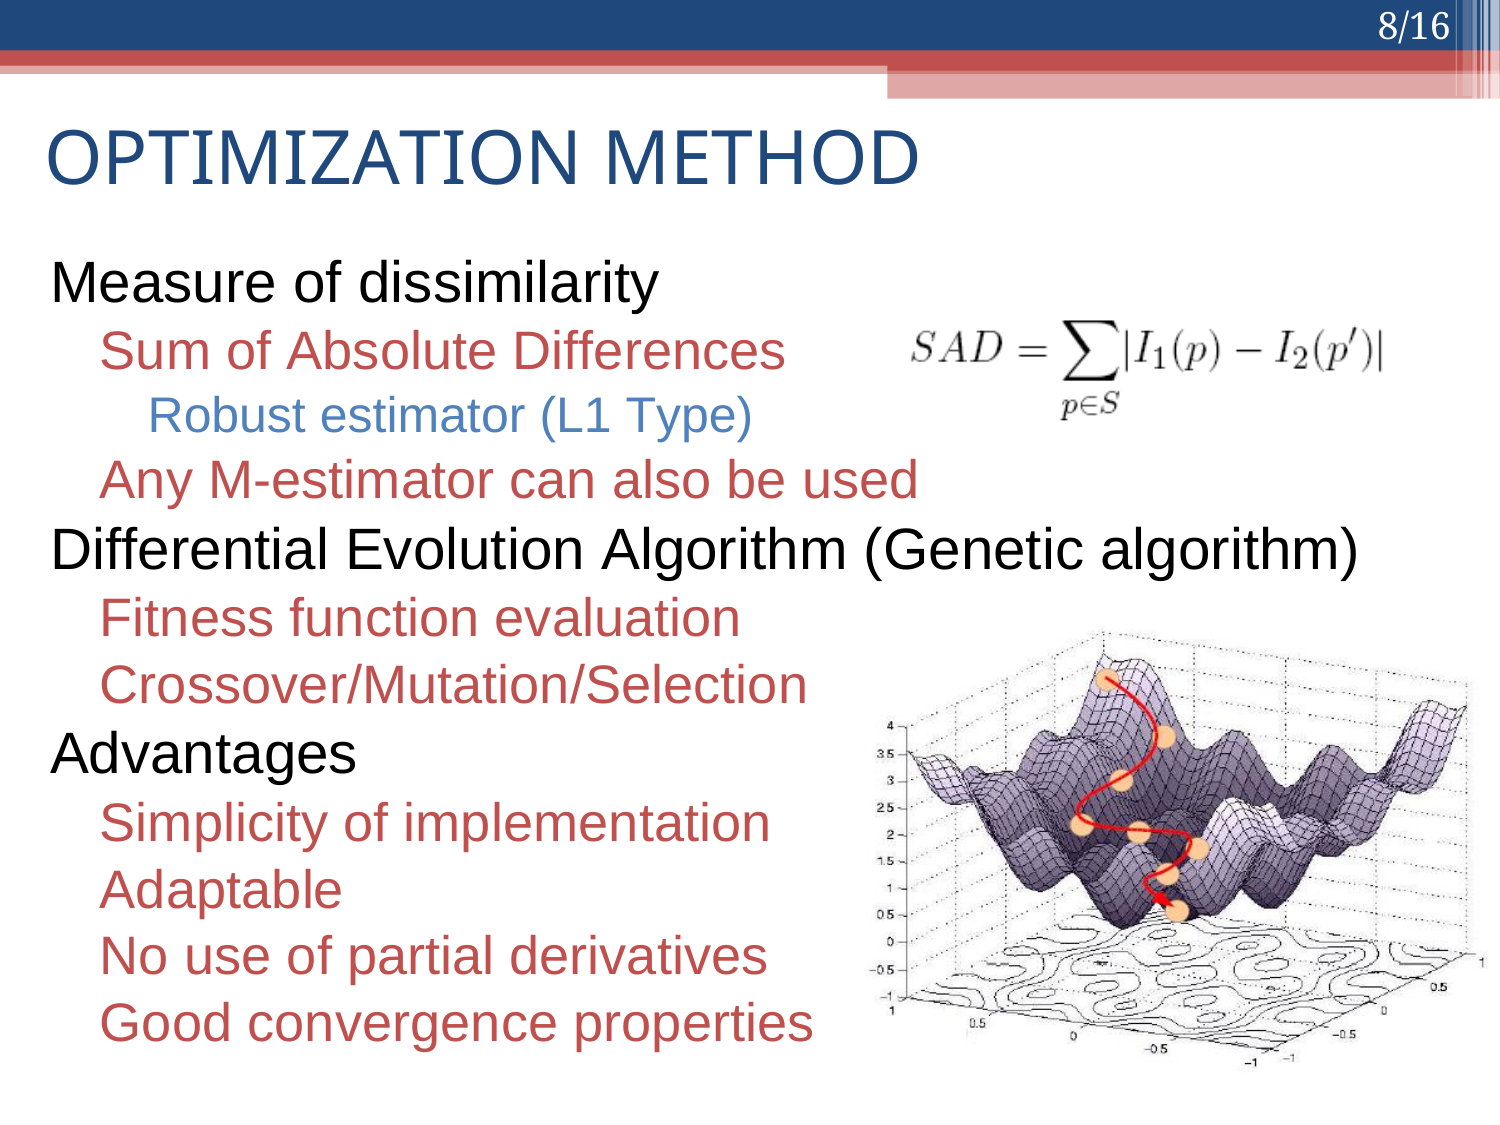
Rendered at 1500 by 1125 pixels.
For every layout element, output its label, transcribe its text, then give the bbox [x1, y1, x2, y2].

text_box <numéro>/16 [1340, 0, 1466, 61]
list Measure of dissimilarity Sum of Absolute Differences Robust estimator (L1 Type) Any M-estimator can also be used Differential Evolution Algorithm (Genetic algorithm) Fitness function evaluation Crossover/Mutation/Selection Advantages Simplicity of implementation Adaptable No use of partial derivatives Good convergence properties [17, 242, 1500, 1125]
title OPTIMIZATION METHOD [29, 111, 1500, 242]
picture [885, 295, 1418, 443]
picture [856, 620, 1500, 1076]
